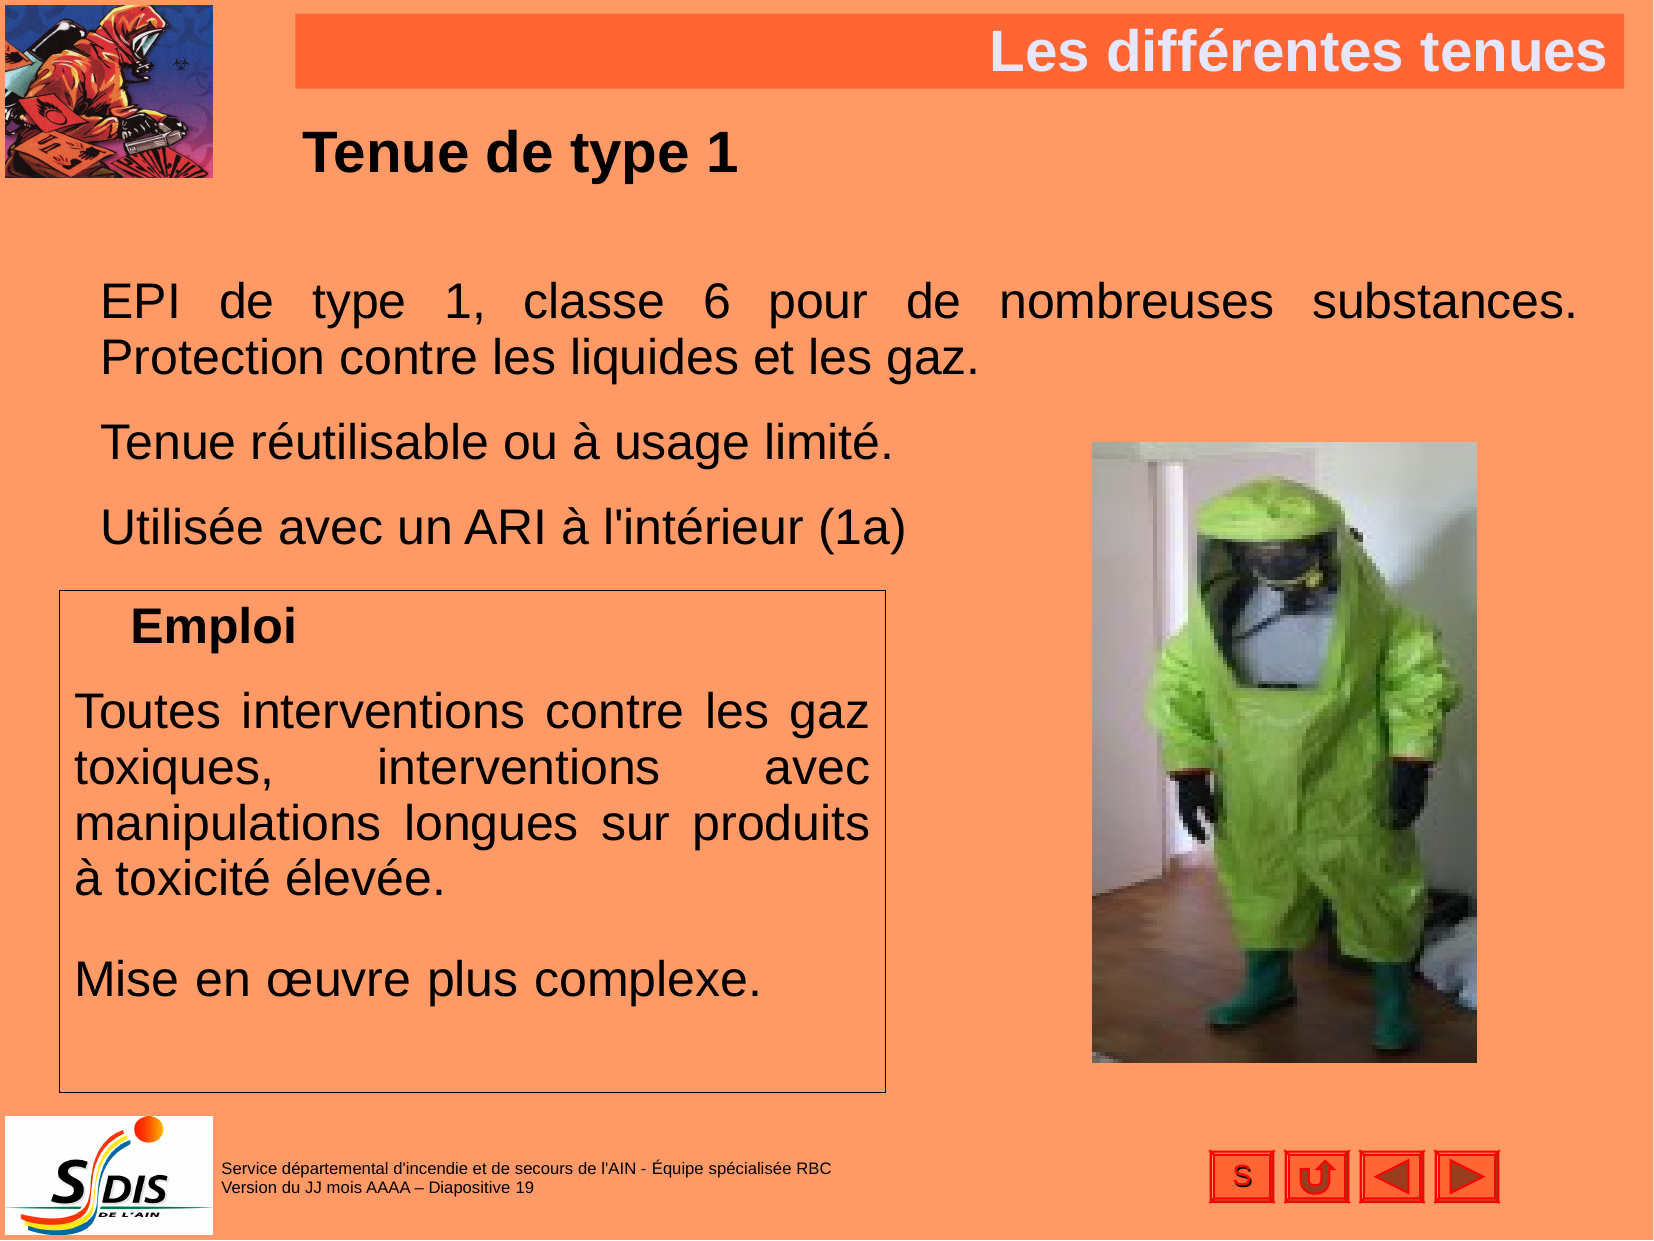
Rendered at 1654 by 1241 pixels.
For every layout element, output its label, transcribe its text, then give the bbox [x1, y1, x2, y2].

picture [5, 5, 213, 178]
text_box Tenue de type 1 [287, 112, 755, 193]
list Emploi Toutes interventions contre les gaz toxiques, interventions avec manipulations longues sur produits à toxicité élevée. Mise en œuvre plus complexe. [59, 590, 886, 1093]
picture [1092, 442, 1477, 1063]
text_box Les différentes tenues [295, 13, 1625, 89]
picture [5, 1116, 213, 1235]
list EPI de type 1, classe 6 pour de nombreuses substances. Protection contre les liquides et les gaz. Tenue réutilisable ou à usage limité. Utilisée avec un ARI à l'intérieur (1a) [29, 265, 1595, 747]
